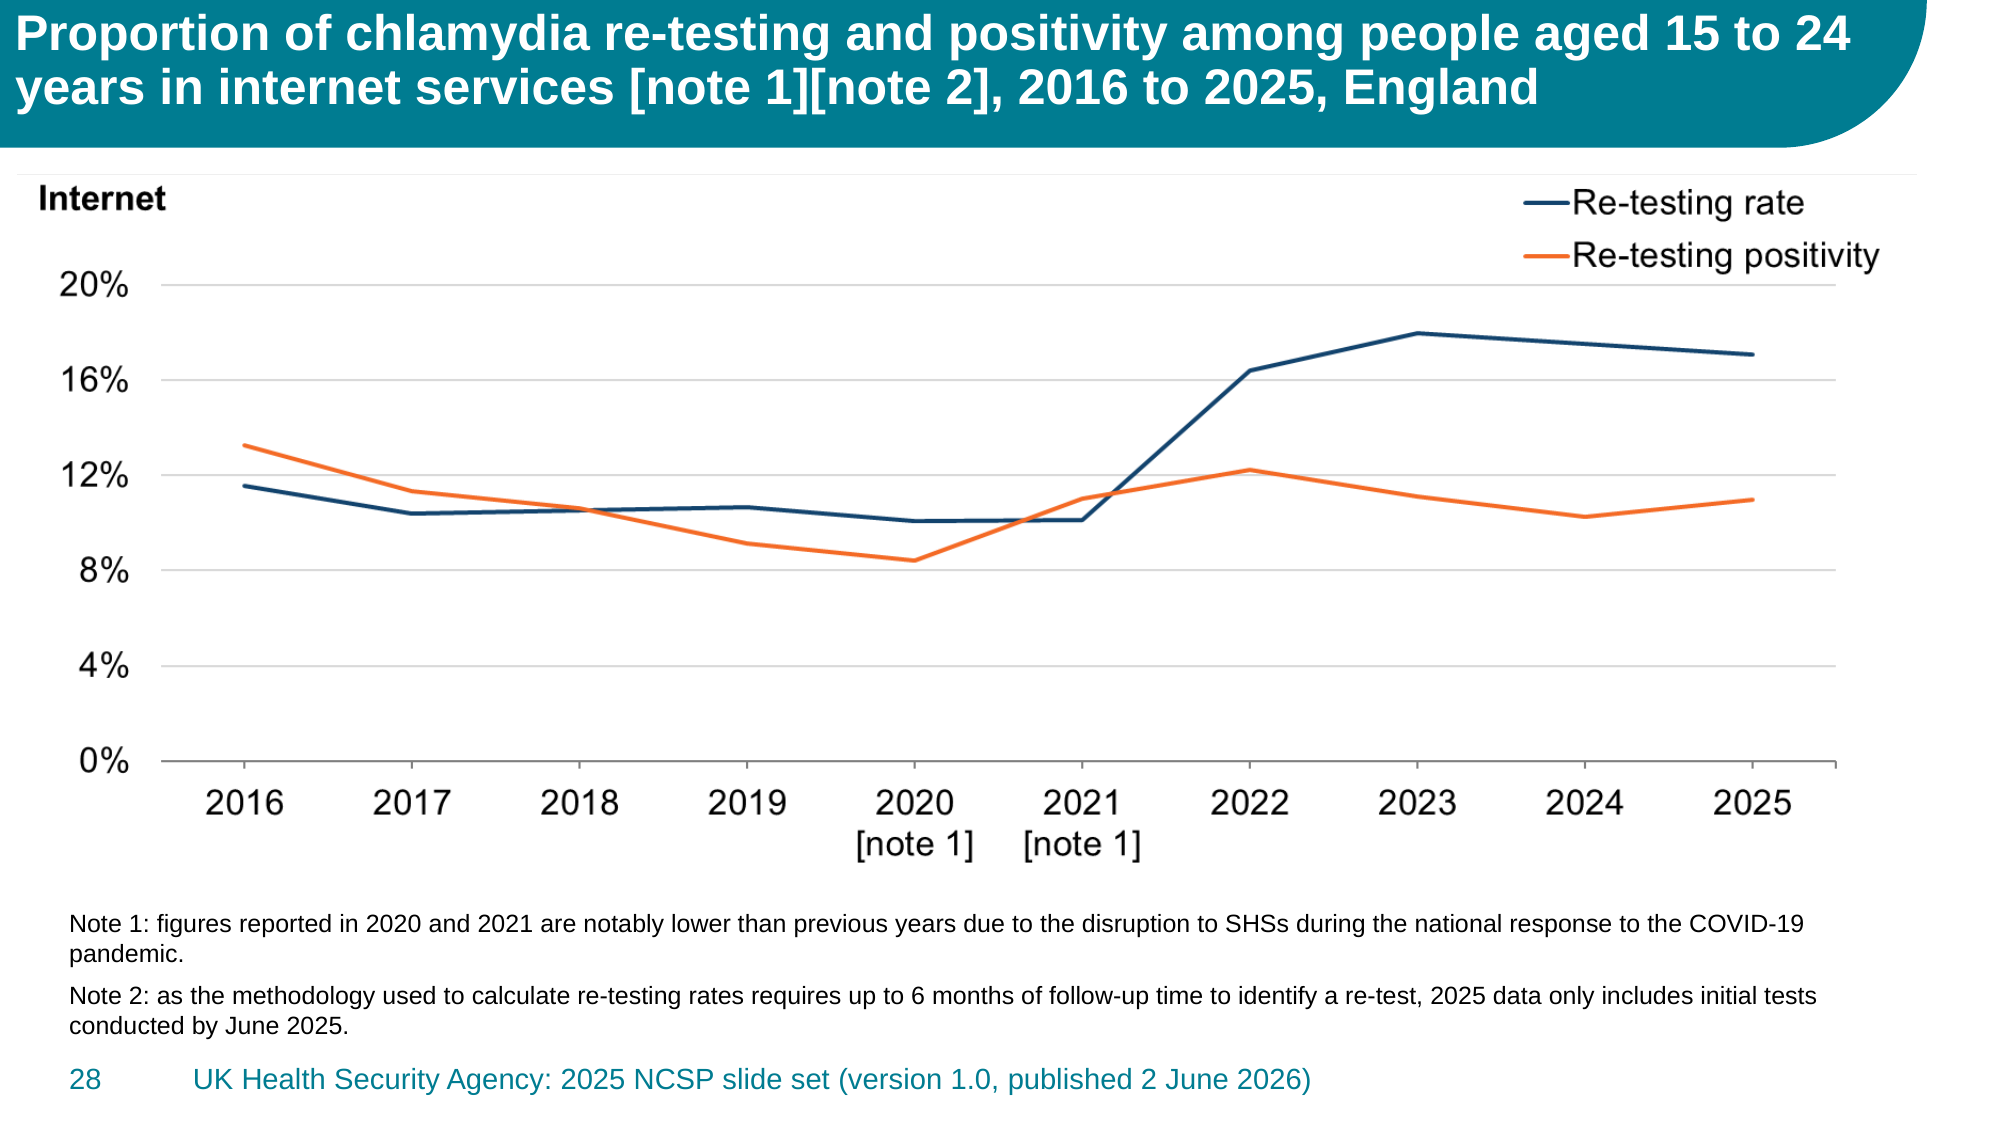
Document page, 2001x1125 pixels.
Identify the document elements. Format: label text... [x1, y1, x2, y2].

text_box [54, 1053, 152, 1112]
picture [17, 173, 1917, 916]
title Proportion of chlamydia re-testing and positivity among people aged 15 to 24 years in internet services [note 1][note 2], 2016 to 2025, England [0, 0, 1902, 115]
text_box Note 1: figures reported in 2020 and 2021 are notably lower than previous years due to the disruption to SHSs during the national response to the COVID-19 pandemic. Note 2: as the methodology used to calculate re-testing rates requires up to 6 months of follow-up time to identify a re-test, 2025 data only includes initial tests conducted by June 2025. [54, 900, 1946, 1047]
